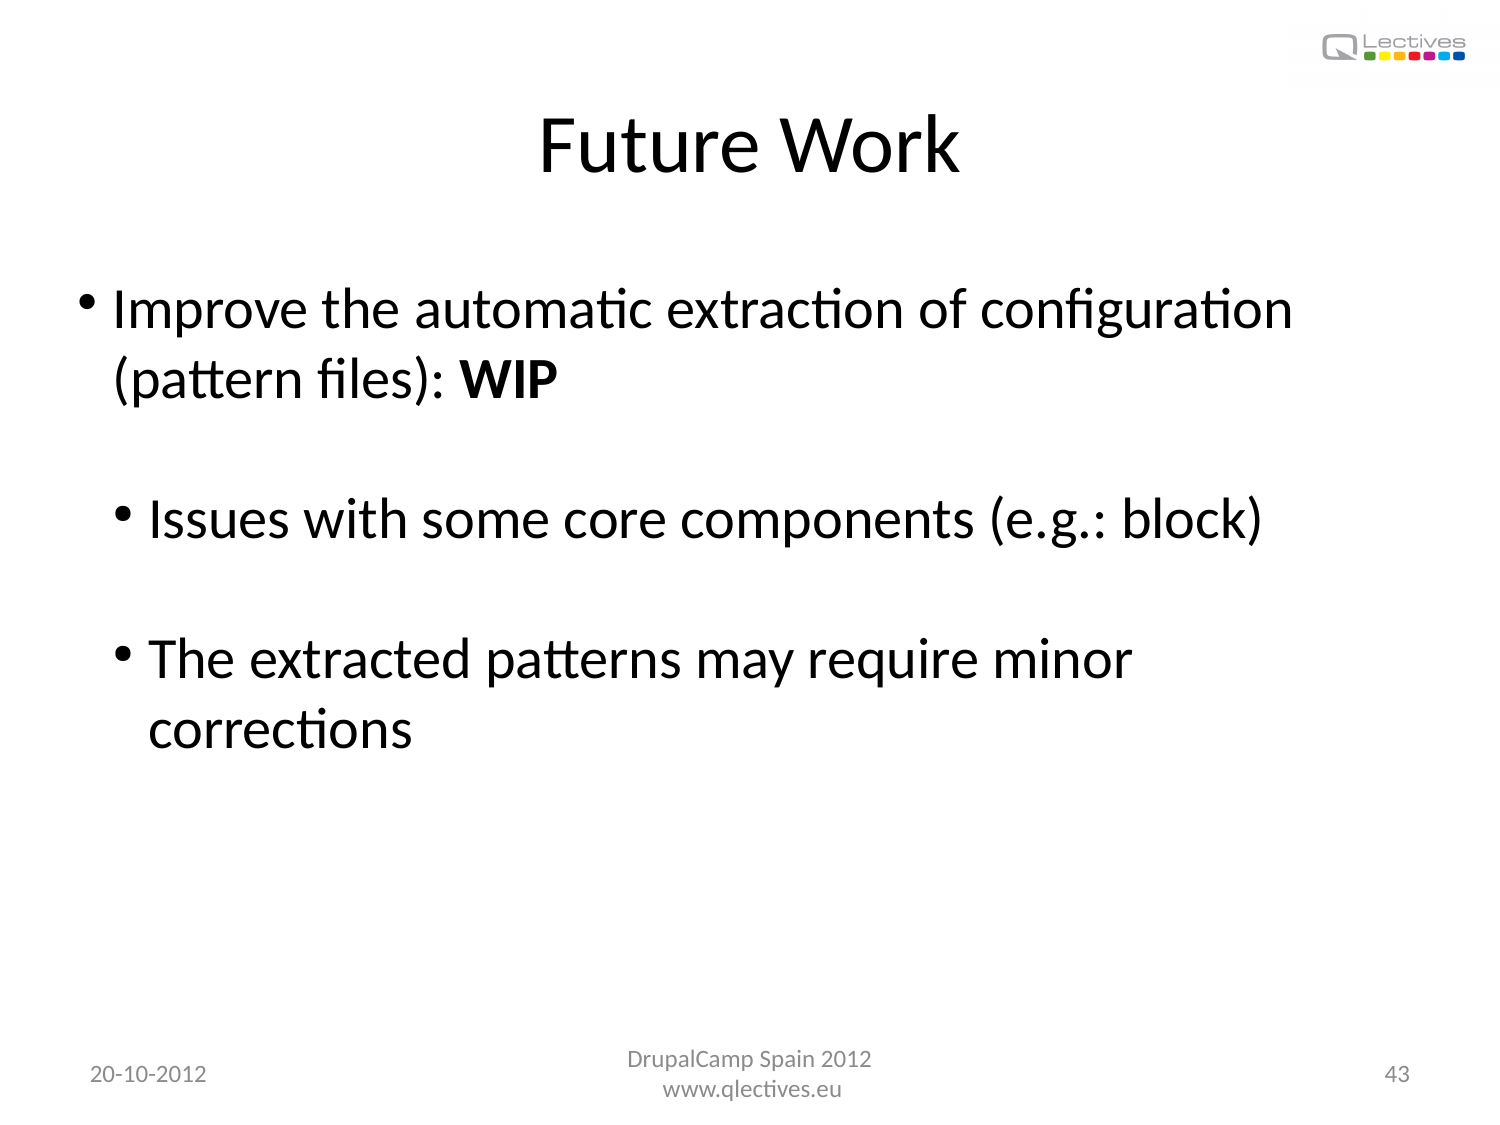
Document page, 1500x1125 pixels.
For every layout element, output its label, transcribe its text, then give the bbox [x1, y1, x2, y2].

text_box 20-10-2012 [74, 1042, 425, 1103]
picture [1288, 9, 1500, 90]
text_box <number> [1074, 1042, 1425, 1103]
text_box Improve the automatic extraction of configuration (pattern files): WIP Issues with some core components (e.g.: block) The extracted patterns may require minor corrections [62, 262, 1425, 1005]
text_box Future Work [75, 45, 1425, 233]
text_box DrupalCamp Spain 2012 www.qlectives.eu [512, 1042, 988, 1103]
